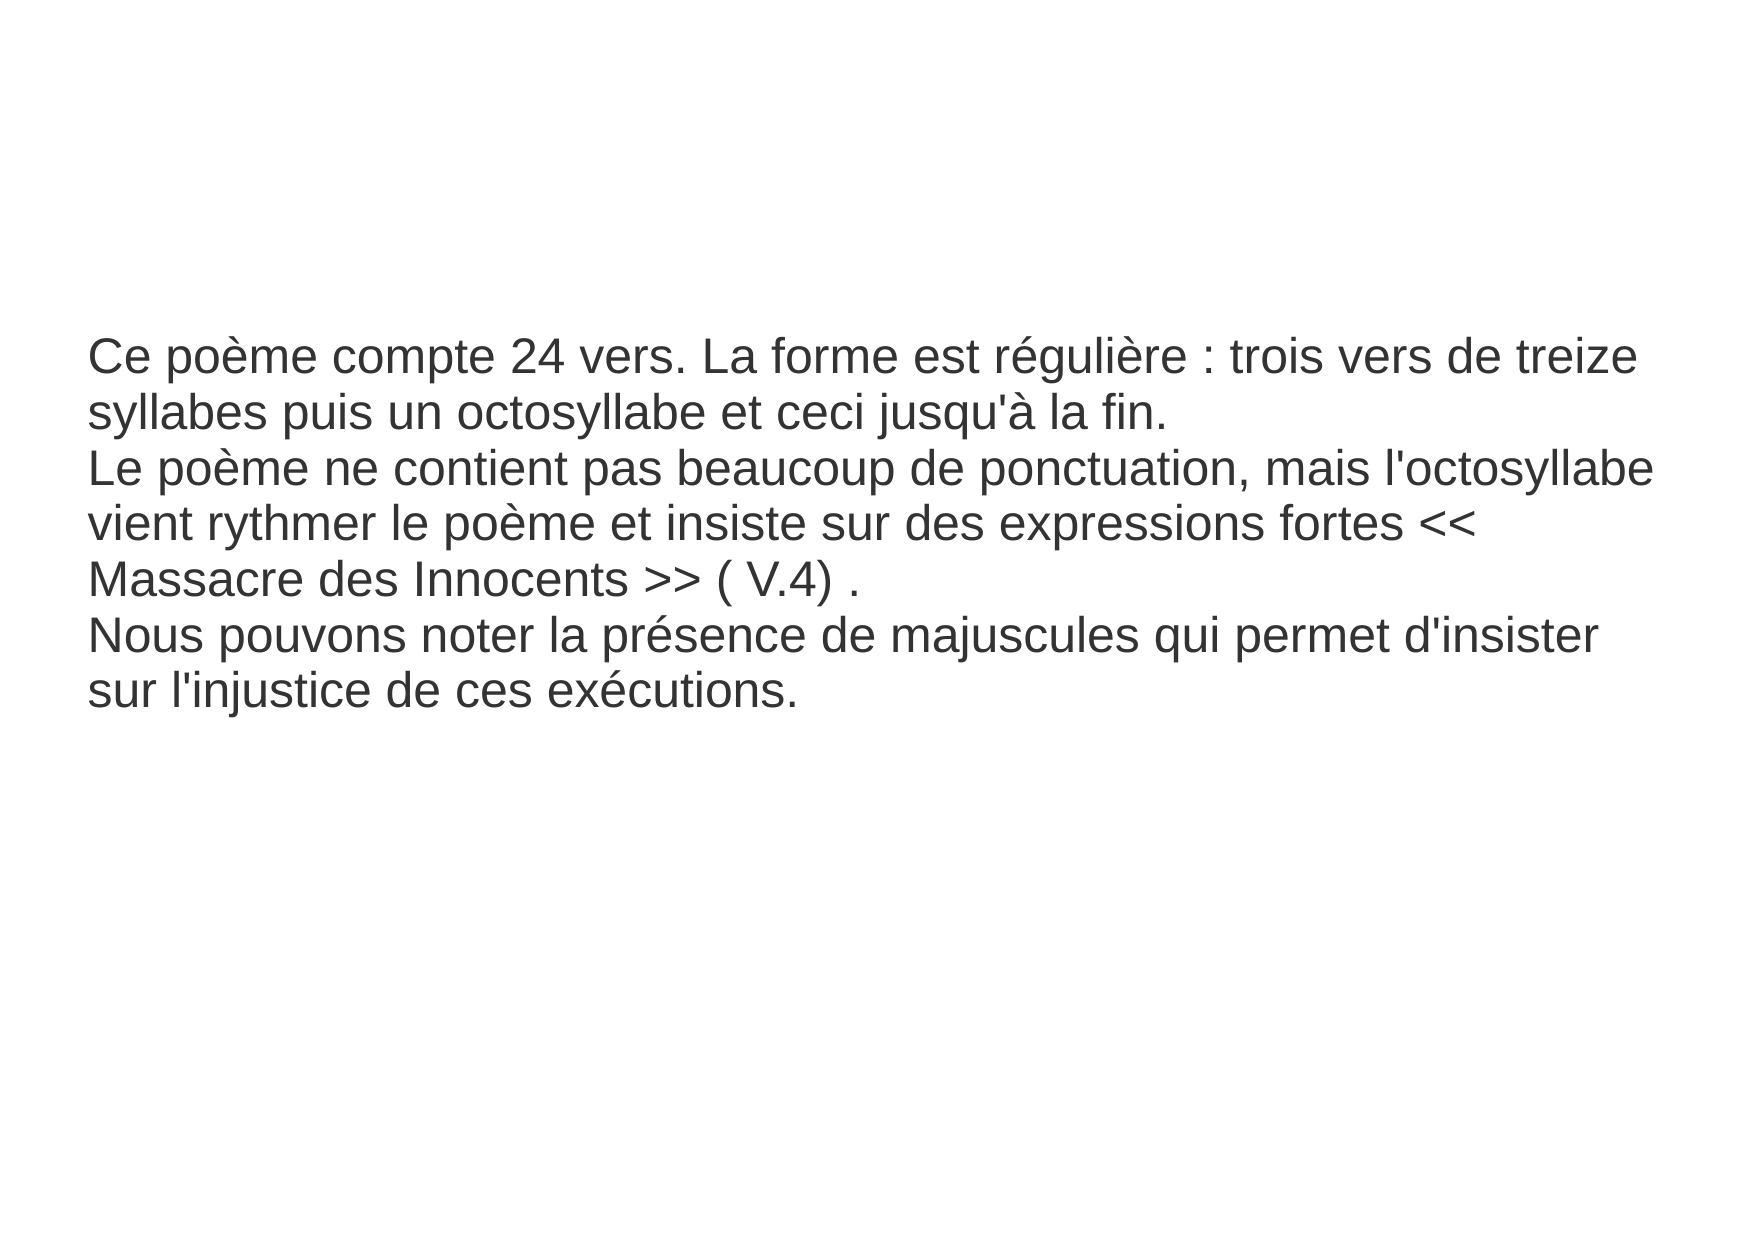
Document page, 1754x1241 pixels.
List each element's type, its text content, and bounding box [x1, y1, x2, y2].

subtitle Ce poème compte 24 vers. La forme est régulière : trois vers de treize syllabes puis un octosyllabe et ceci jusqu'à la fin. Le poème ne contient pas beaucoup de ponctuation, mais l'octosyllabe vient rythmer le poème et insiste sur des expressions fortes << Massacre des Innocents >> ( V.4) . Nous pouvons noter la présence de majuscules qui permet d'insister sur l'injustice de ces exécutions. [87, 49, 1667, 1109]
